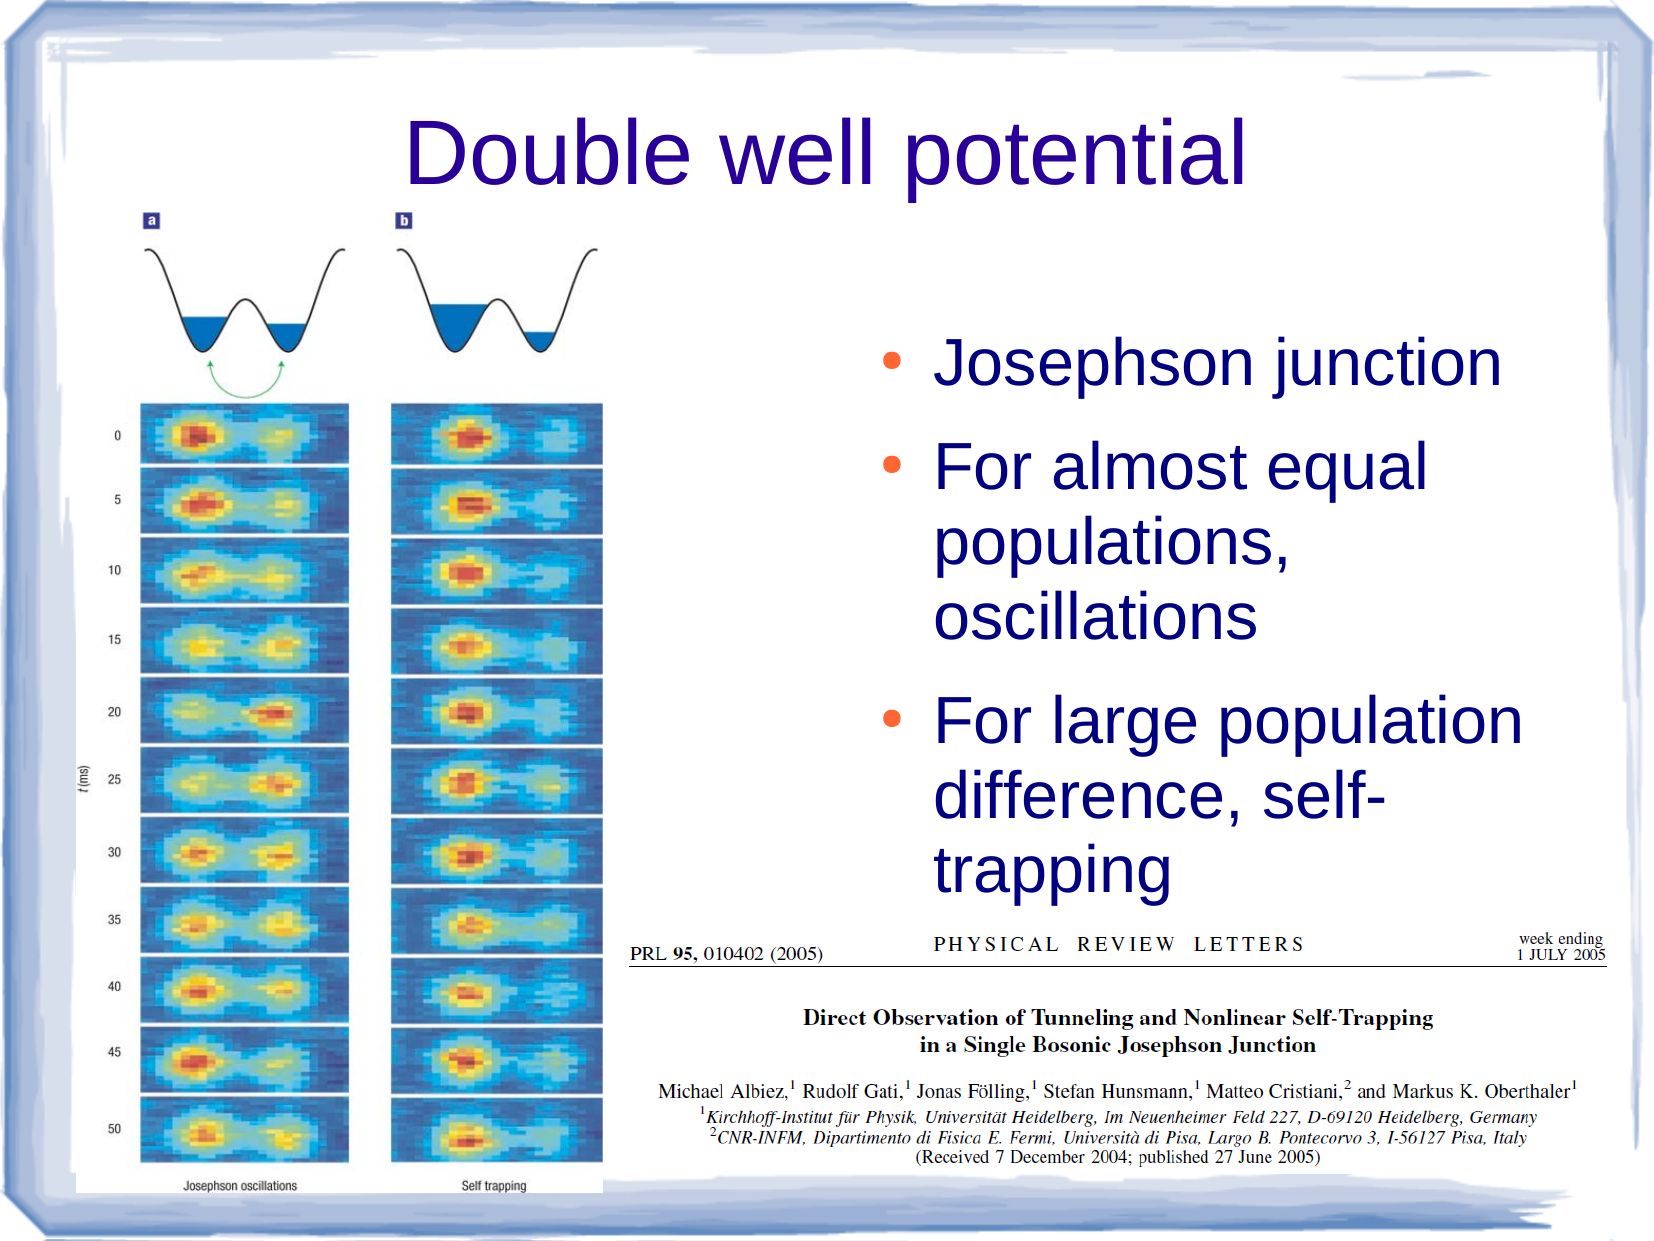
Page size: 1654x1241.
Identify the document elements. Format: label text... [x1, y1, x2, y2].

list Josephson junction For almost equal populations, oscillations For large population difference, self-trapping [862, 324, 1572, 927]
title Double well potential [82, 49, 1571, 257]
picture [0, 0, 1654, 1241]
